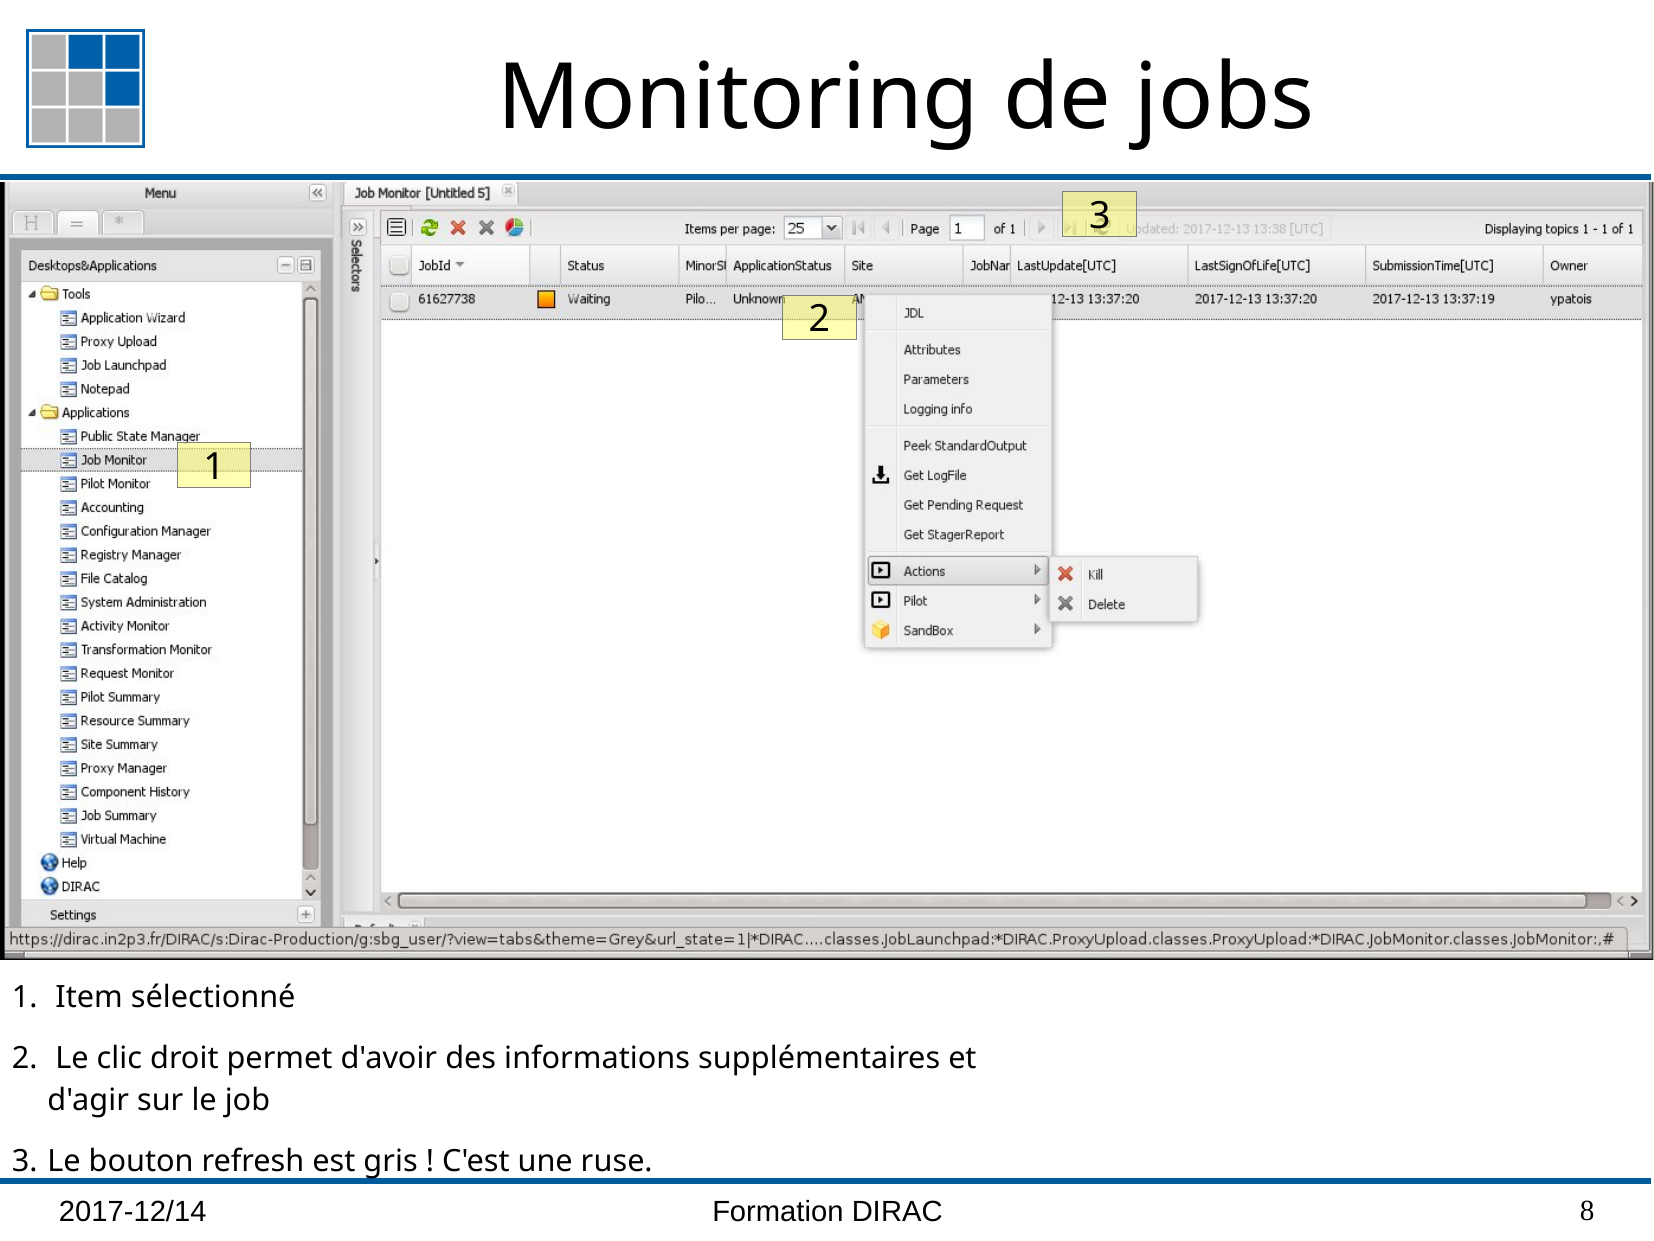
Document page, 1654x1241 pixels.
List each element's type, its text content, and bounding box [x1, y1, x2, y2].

text_box 2 [782, 295, 857, 340]
title Monitoring de jobs [162, 43, 1651, 144]
picture [0, 182, 1654, 960]
text_box 3 [1062, 191, 1137, 237]
picture [26, 29, 145, 148]
list Item sélectionné Le clic droit permet d'avoir des informations supplémentaires et d'agir sur le job Le bouton refresh est gris ! C'est une ruse. [0, 974, 990, 1182]
text_box 1 [177, 442, 251, 488]
